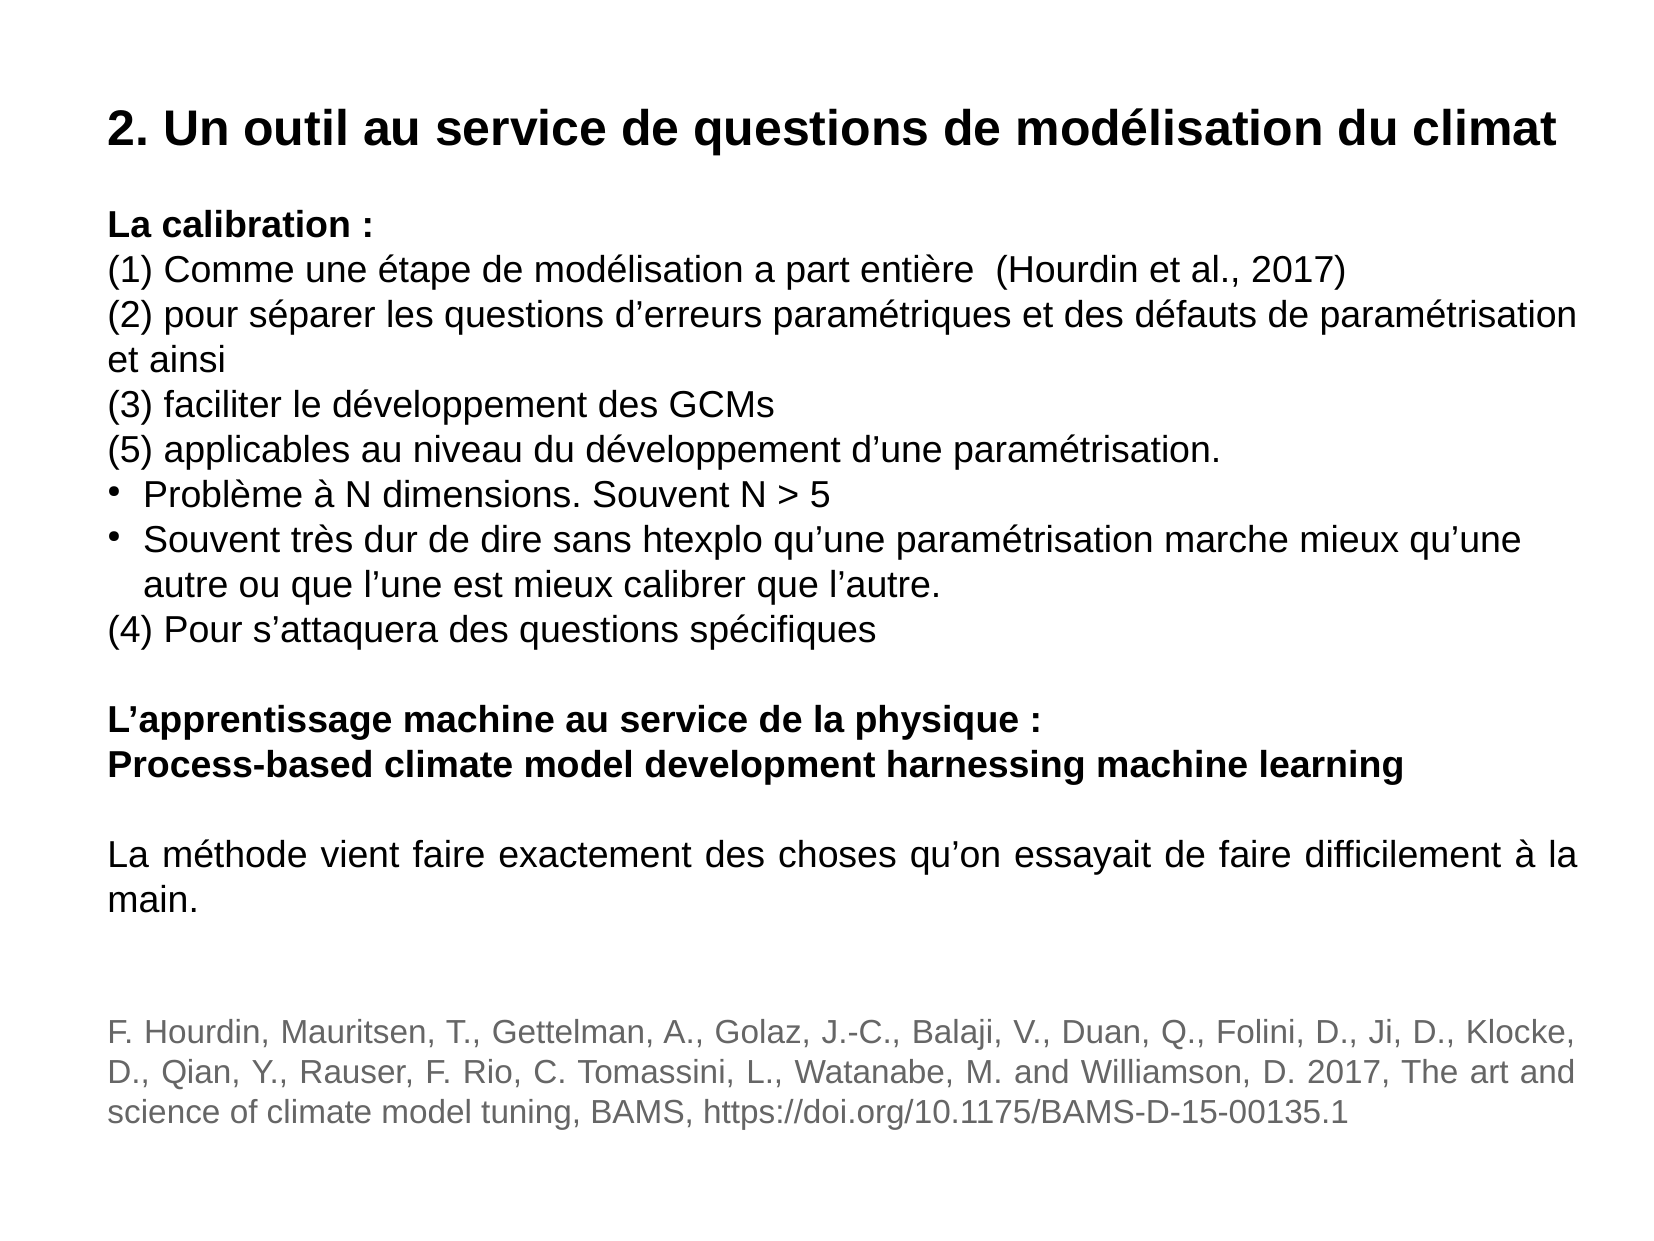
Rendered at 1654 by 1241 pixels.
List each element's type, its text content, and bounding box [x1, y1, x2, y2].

text_box 2. Un outil au service de questions de modélisation du climat La calibration : (1) Comme une étape de modélisation a part entière (Hourdin et al., 2017) (2) pour séparer les questions d’erreurs paramétriques et des défauts de paramétrisation et ainsi (3) faciliter le développement des GCMs (5) applicables au niveau du développement d’une paramétrisation. Problème à N dimensions. Souvent N > 5 Souvent très dur de dire sans htexplo qu’une paramétrisation marche mieux qu’une autre ou que l’une est mieux calibrer que l’autre. (4) Pour s’attaquera des questions spécifiques L’apprentissage machine au service de la physique : Process-based climate model development harnessing machine learning La méthode vient faire exactement des choses qu’on essayait de faire difficilement à la main. F. Hourdin, Mauritsen, T., Gettelman, A., Golaz, J.-C., Balaji, V., Duan, Q., Folini, D., Ji, D., Klocke, D., Qian, Y., Rauser, F. Rio, C. Tomassini, L., Watanabe, M. and Williamson, D. 2017, The art and science of climate model tuning, BAMS, https://doi.org/10.1175/BAMS-D-15-00135.1 [108, 95, 1594, 292]
